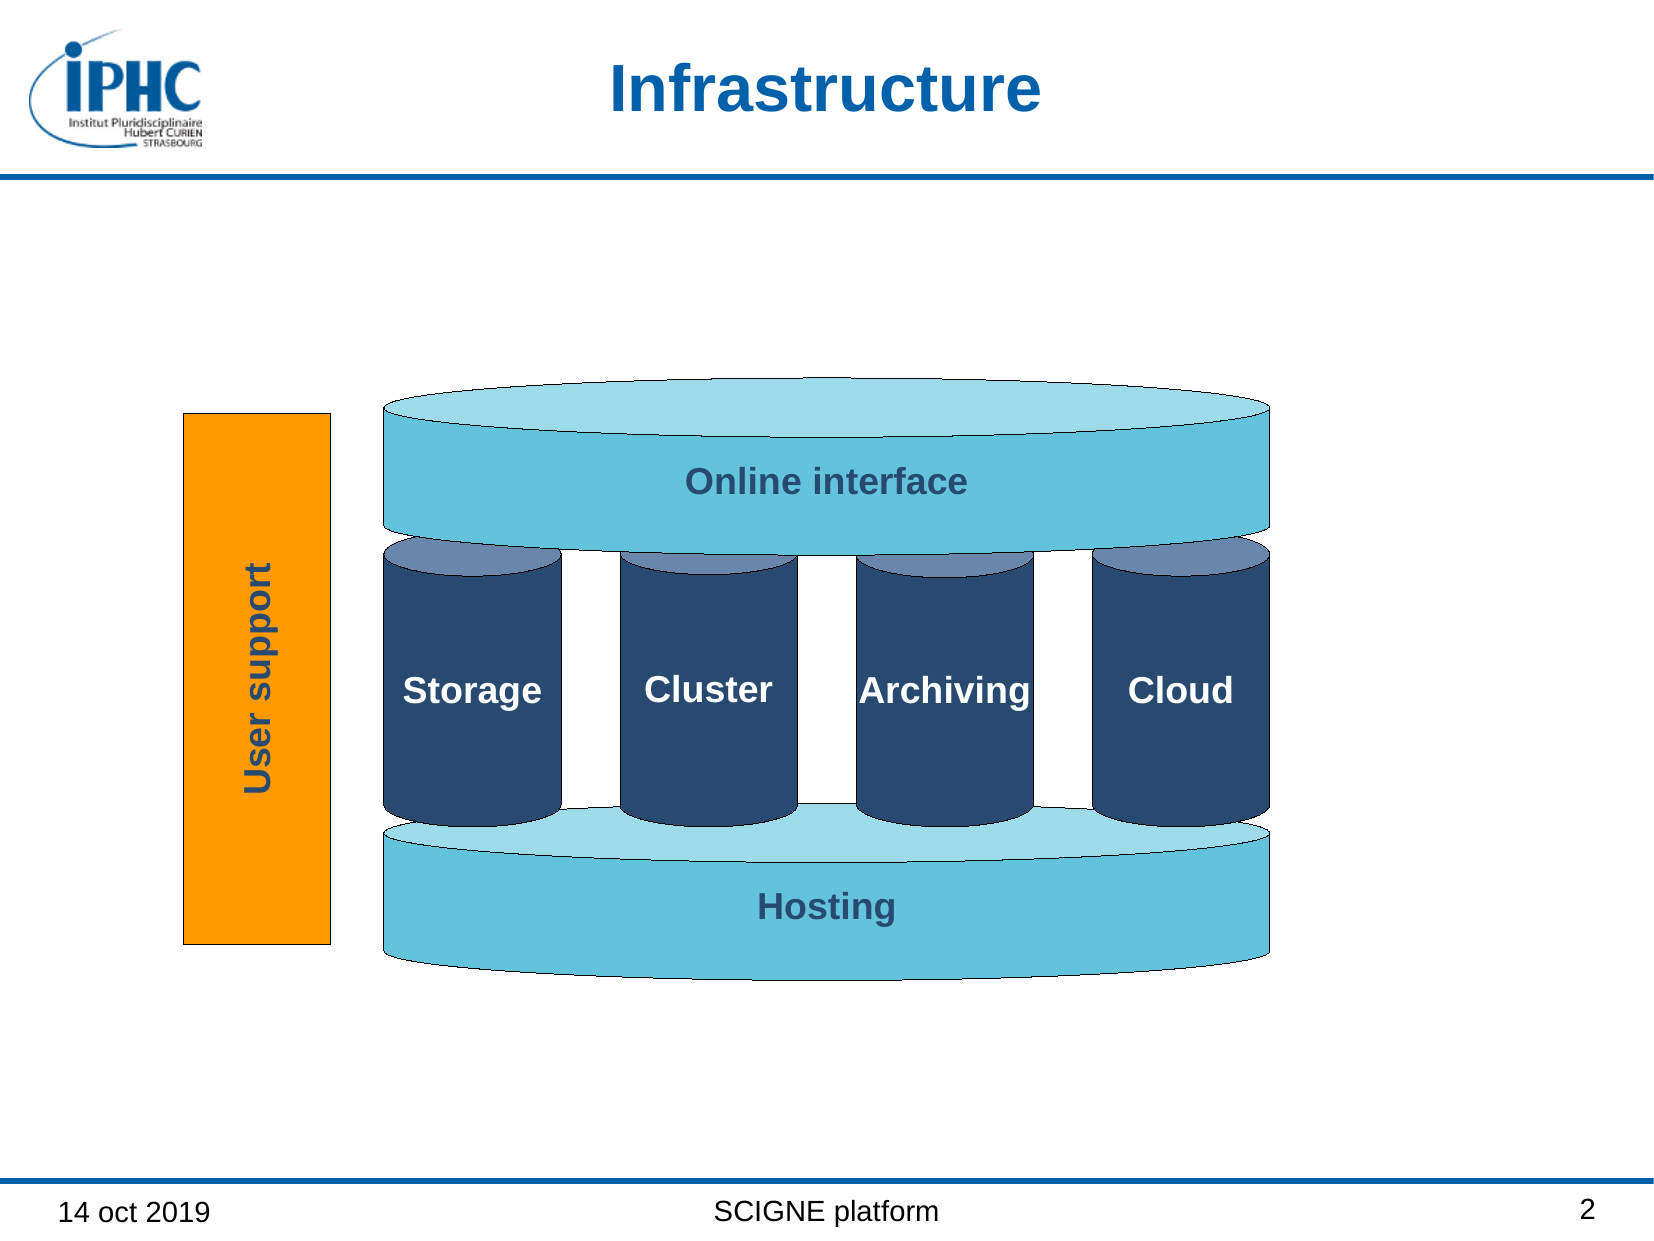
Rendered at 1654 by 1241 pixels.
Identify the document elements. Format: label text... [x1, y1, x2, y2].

text_box Hosting [383, 834, 1270, 981]
text_box Cluster [620, 556, 798, 827]
picture [29, 29, 202, 148]
text_box Archiving [856, 558, 1034, 827]
text_box Cloud [1092, 557, 1270, 827]
text_box User support [183, 413, 331, 945]
text_box Infrastructure [594, 43, 1059, 134]
text_box Storage [383, 555, 562, 827]
text_box Online interface [383, 408, 1270, 556]
